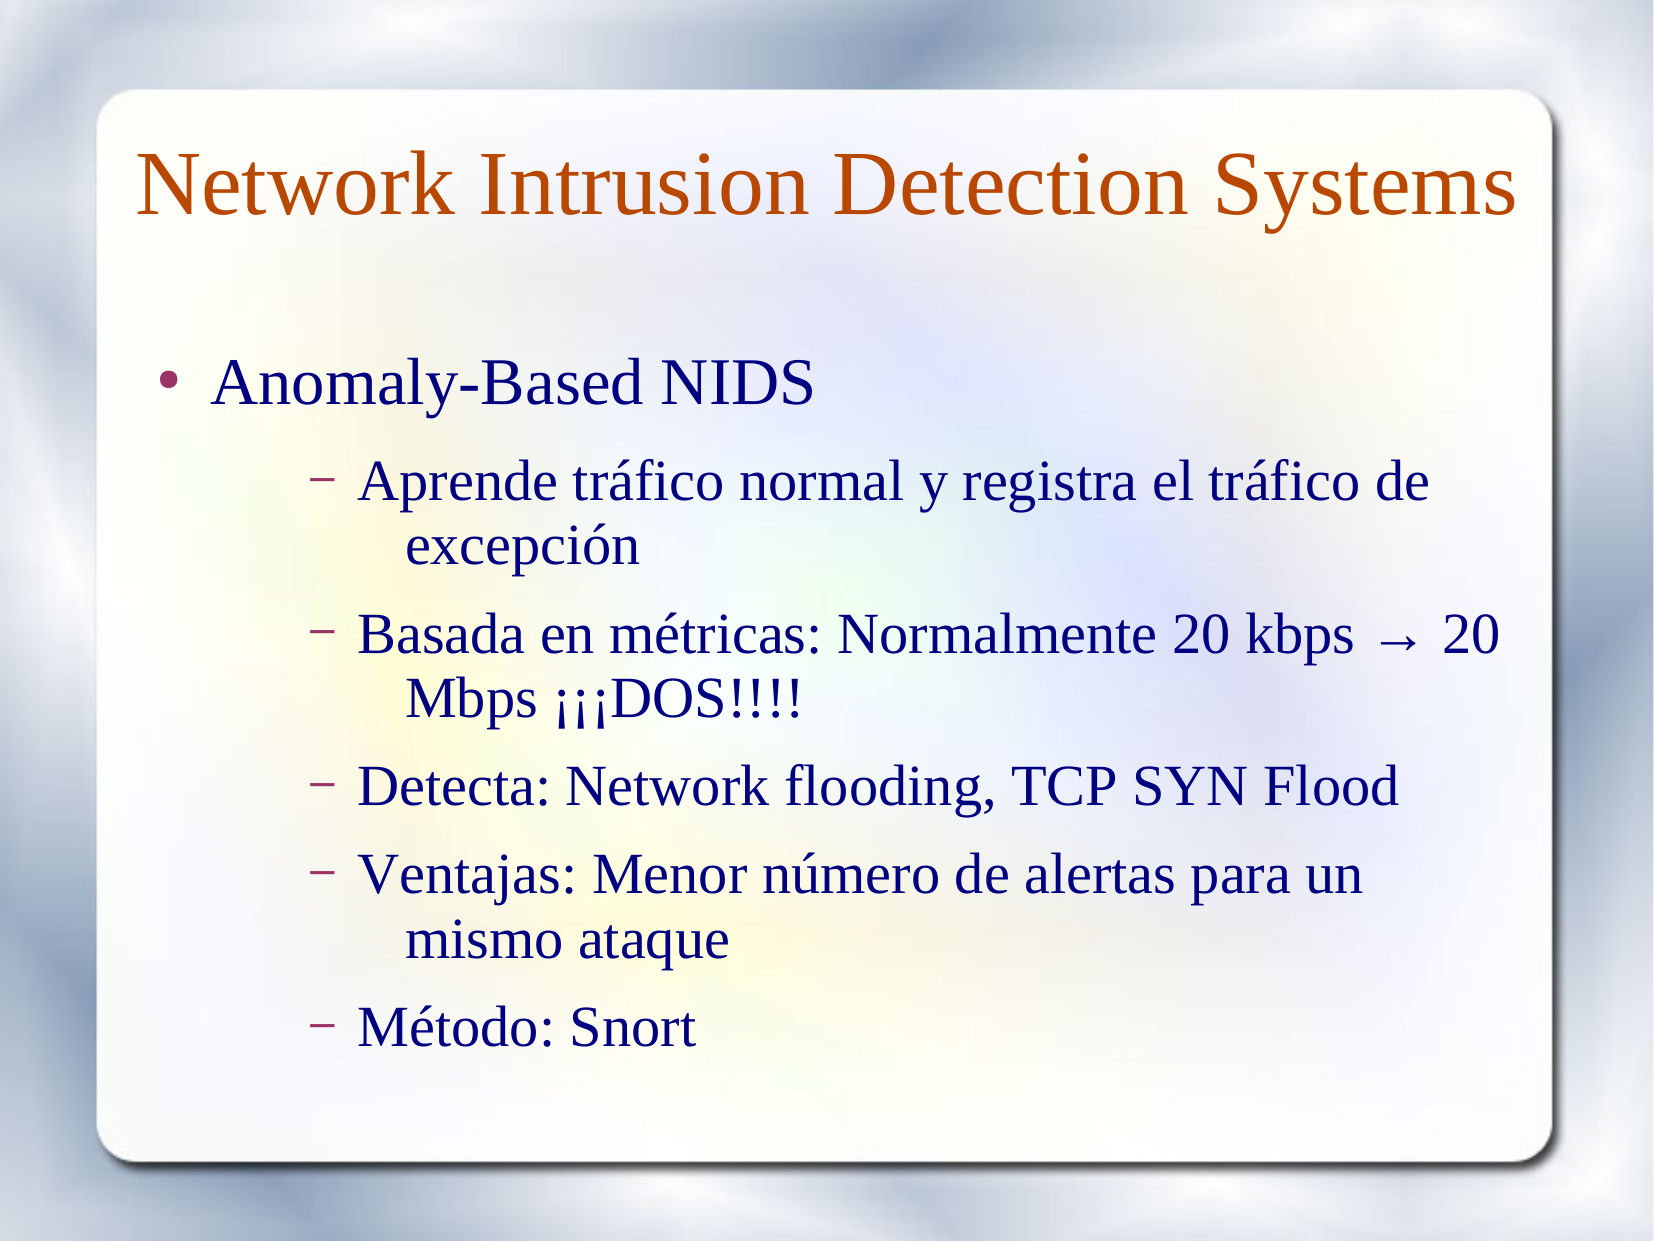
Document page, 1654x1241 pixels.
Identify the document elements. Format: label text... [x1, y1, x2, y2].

title Network Intrusion Detection Systems [121, 132, 1534, 235]
picture [0, 0, 1654, 1241]
list Anomaly-Based NIDS Aprende tráfico normal y registra el tráfico de excepción Basada en métricas: Normalmente 20 kbps → 20 Mbps ¡¡¡DOS!!!! Detecta: Network flooding, TCP SYN Flood Ventajas: Menor número de alertas para un mismo ataque Método: Snort [121, 344, 1534, 1149]
